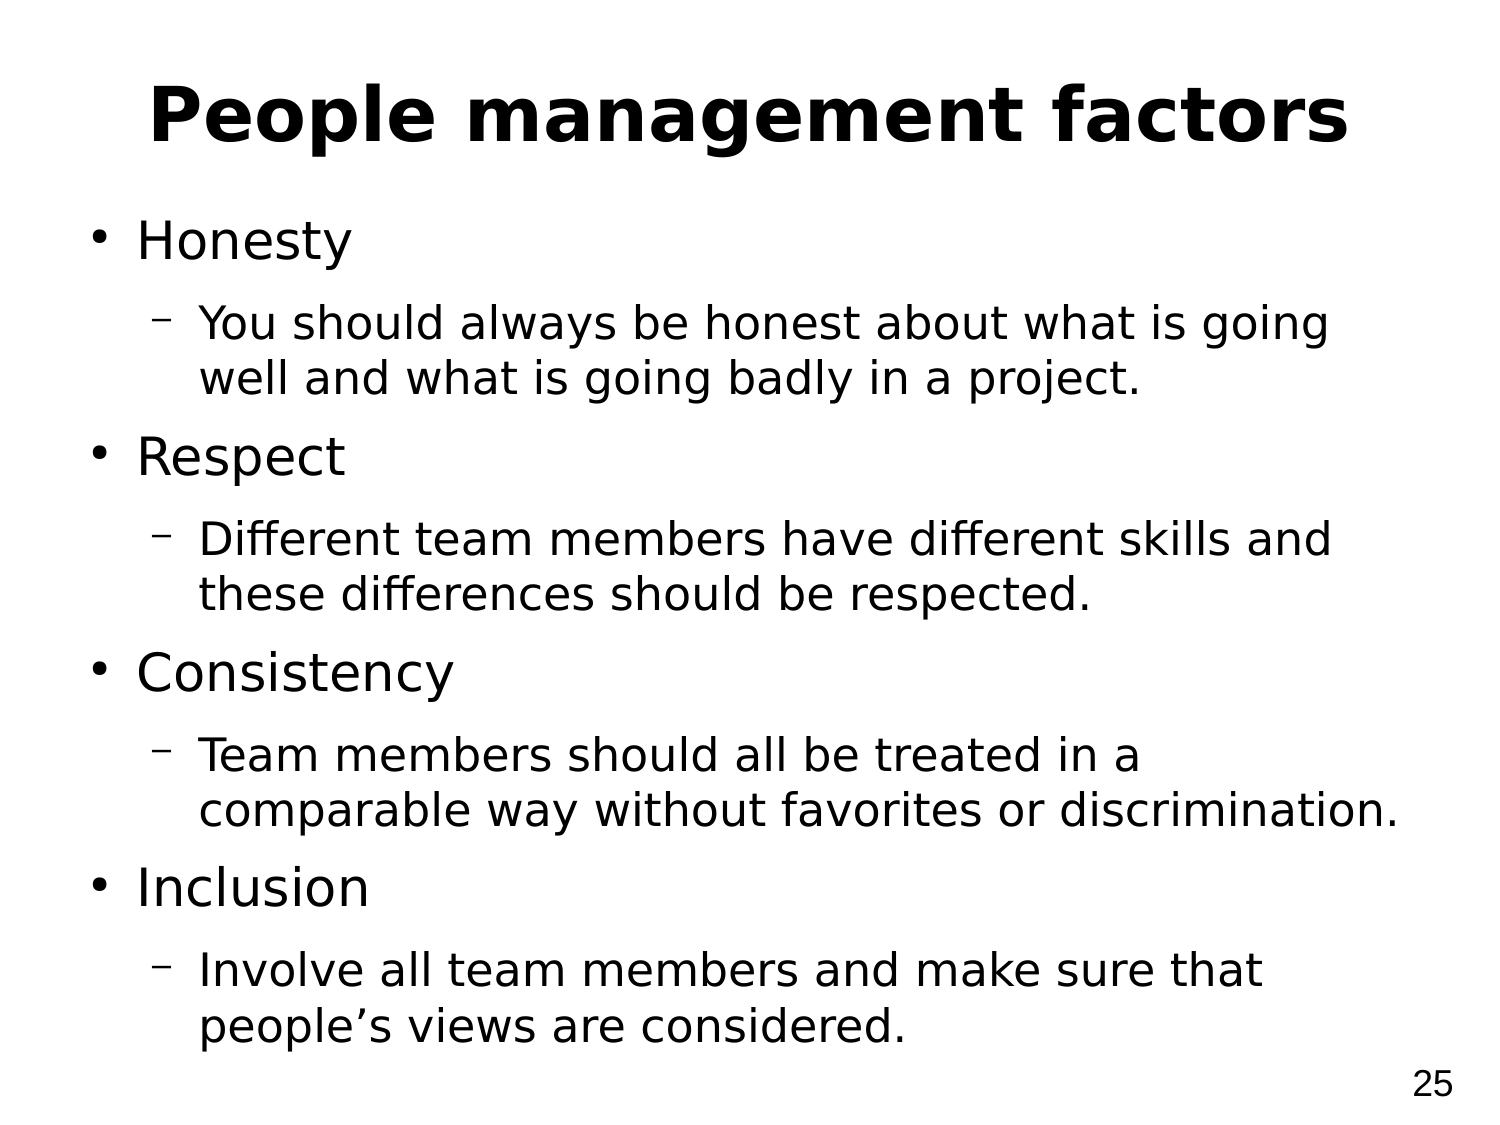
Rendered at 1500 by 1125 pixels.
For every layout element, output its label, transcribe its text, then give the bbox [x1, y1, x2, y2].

title People management factors [75, 44, 1425, 177]
list Honesty You should always be honest about what is going well and what is going badly in a project. Respect Different team members have different skills and these differences should be respected. Consistency Team members should all be treated in a comparable way without favorites or discrimination. Inclusion Involve all team members and make sure that people’s views are considered. [75, 206, 1425, 1093]
